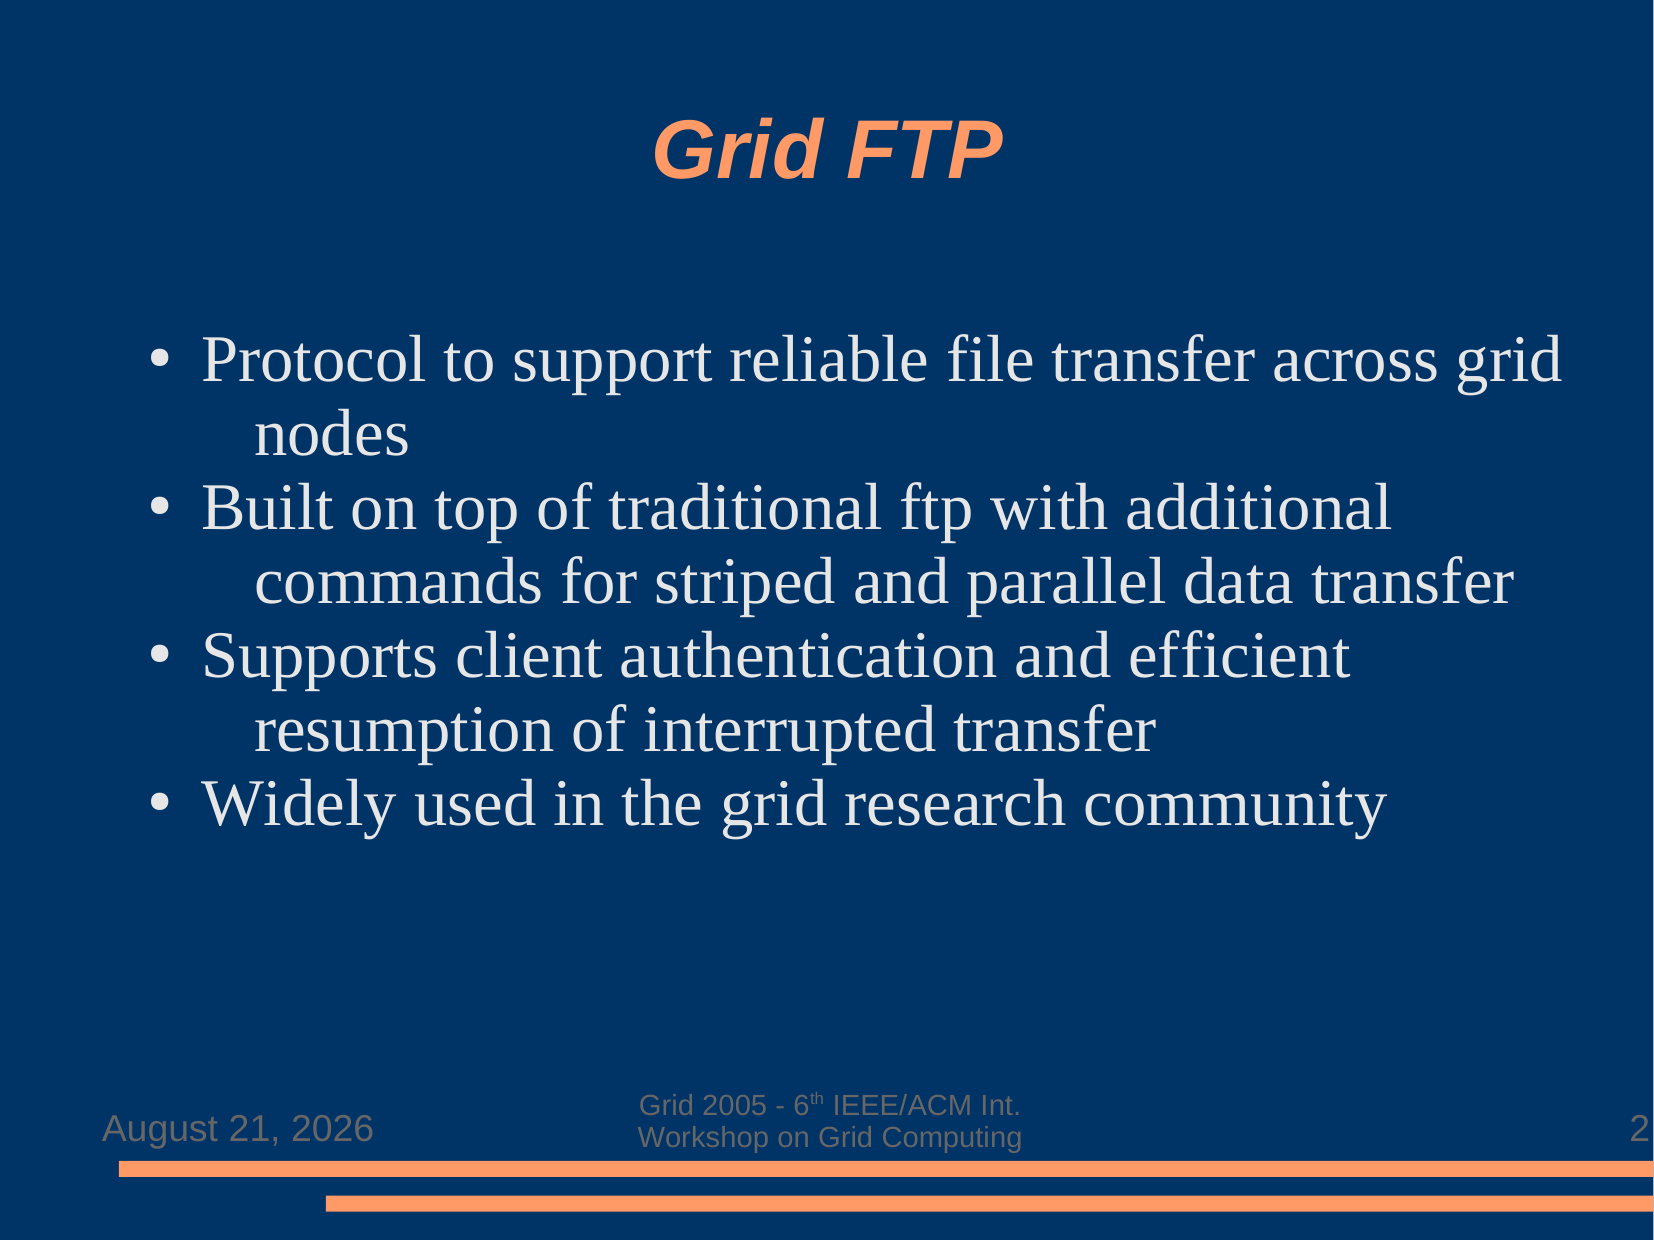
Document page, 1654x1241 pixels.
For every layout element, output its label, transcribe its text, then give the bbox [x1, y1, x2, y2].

list Protocol to support reliable file transfer across grid nodes Built on top of traditional ftp with additional commands for striped and parallel data transfer Supports client authentication and efficient resumption of interrupted transfer Widely used in the grid research community [112, 322, 1576, 1133]
title Grid FTP [121, 46, 1534, 254]
